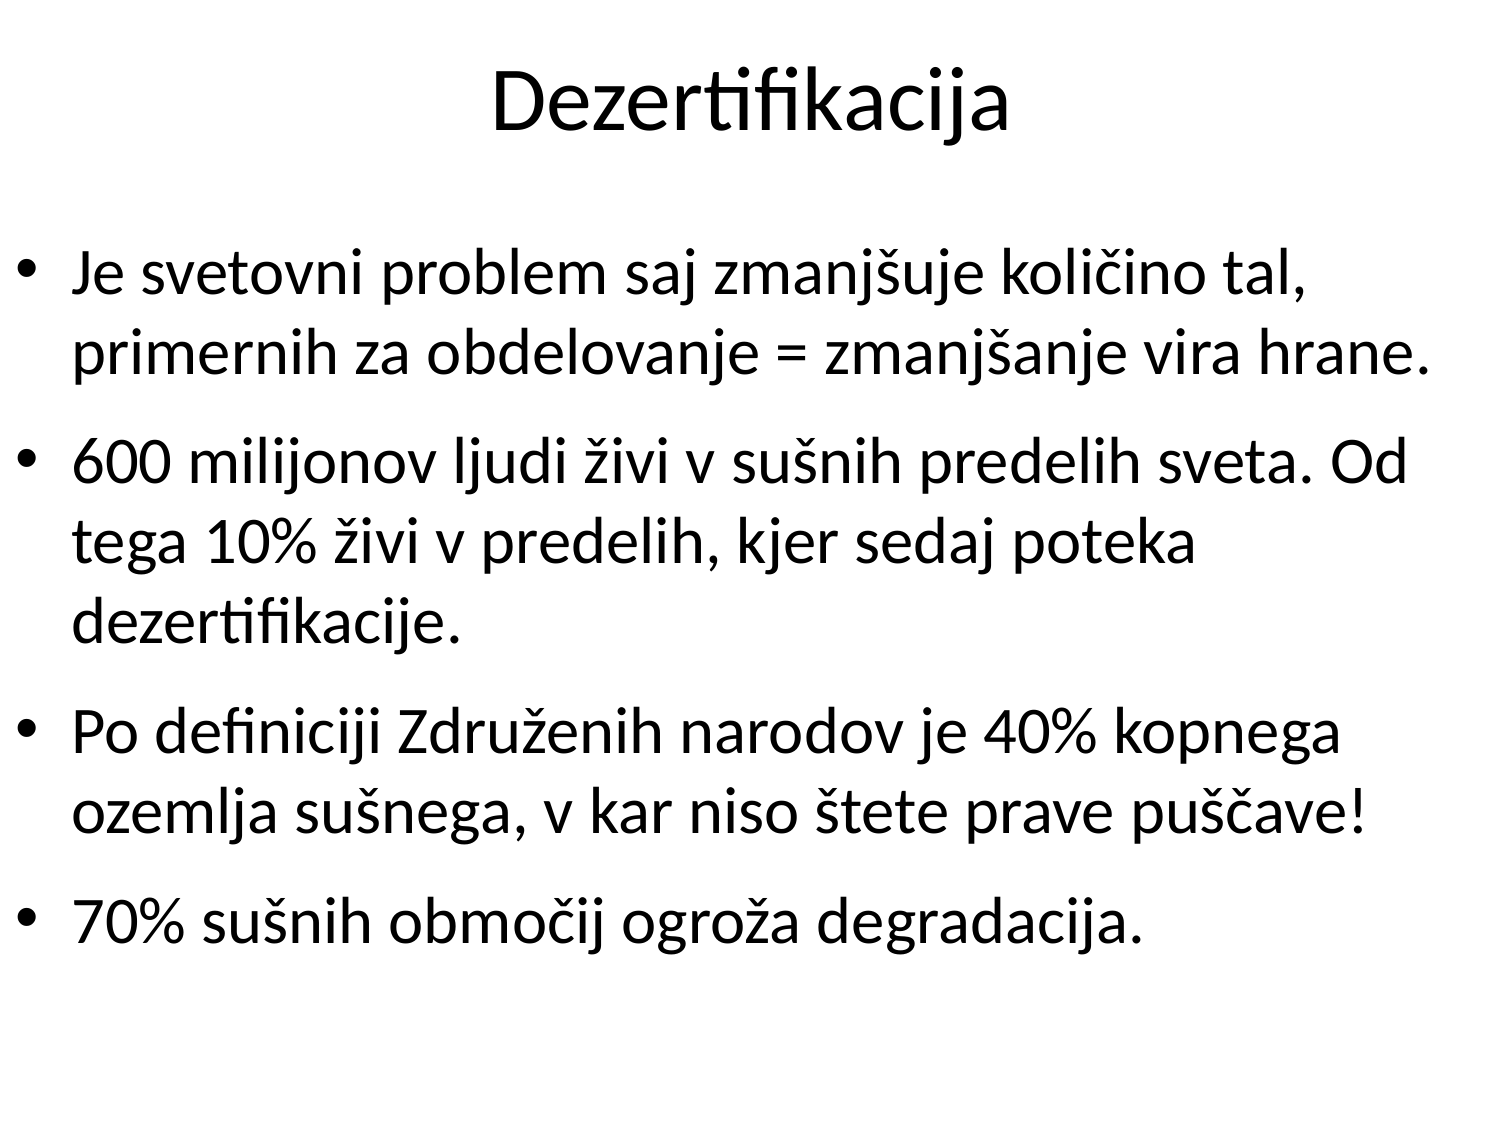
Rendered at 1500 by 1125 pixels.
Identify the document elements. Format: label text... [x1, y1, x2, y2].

list Je svetovni problem saj zmanjšuje količino tal, primernih za obdelovanje = zmanjšanje vira hrane. 600 milijonov ljudi živi v sušnih predelih sveta. Od tega 10% živi v predelih, kjer sedaj poteka dezertifikacije. Po definiciji Združenih narodov je 40% kopnega ozemlja sušnega, v kar niso štete prave puščave! 70% sušnih območij ogroža degradacija. [0, 219, 1500, 1125]
title Dezertifikacija [76, 0, 1427, 188]
